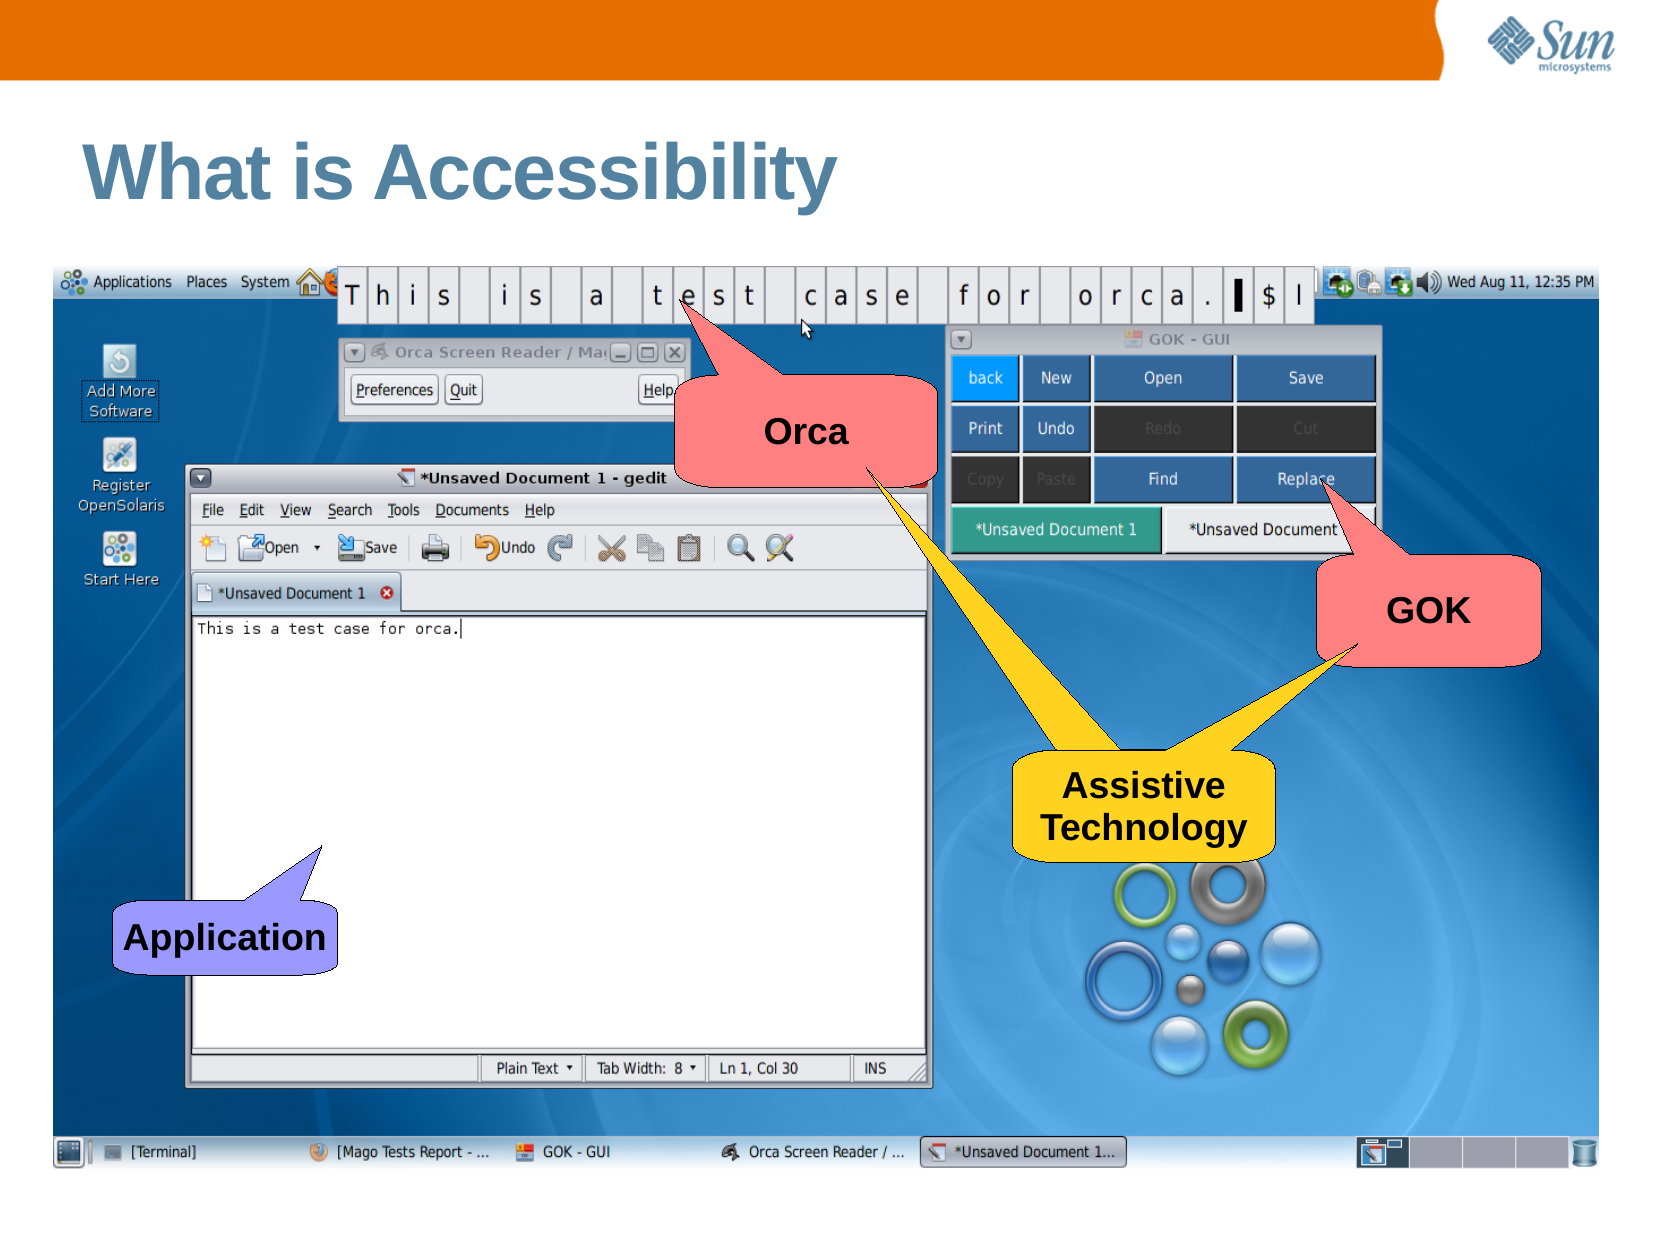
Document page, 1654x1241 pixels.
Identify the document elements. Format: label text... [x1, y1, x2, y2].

text_box [866, 467, 1165, 750]
text_box GOK [1316, 478, 1542, 668]
text_box Assistive Technology [1012, 643, 1358, 863]
picture [53, 266, 1599, 1169]
text_box Application [112, 845, 338, 976]
title What is Accessibility [82, 135, 1585, 236]
text_box Orca [674, 299, 938, 488]
picture [0, 0, 1654, 83]
